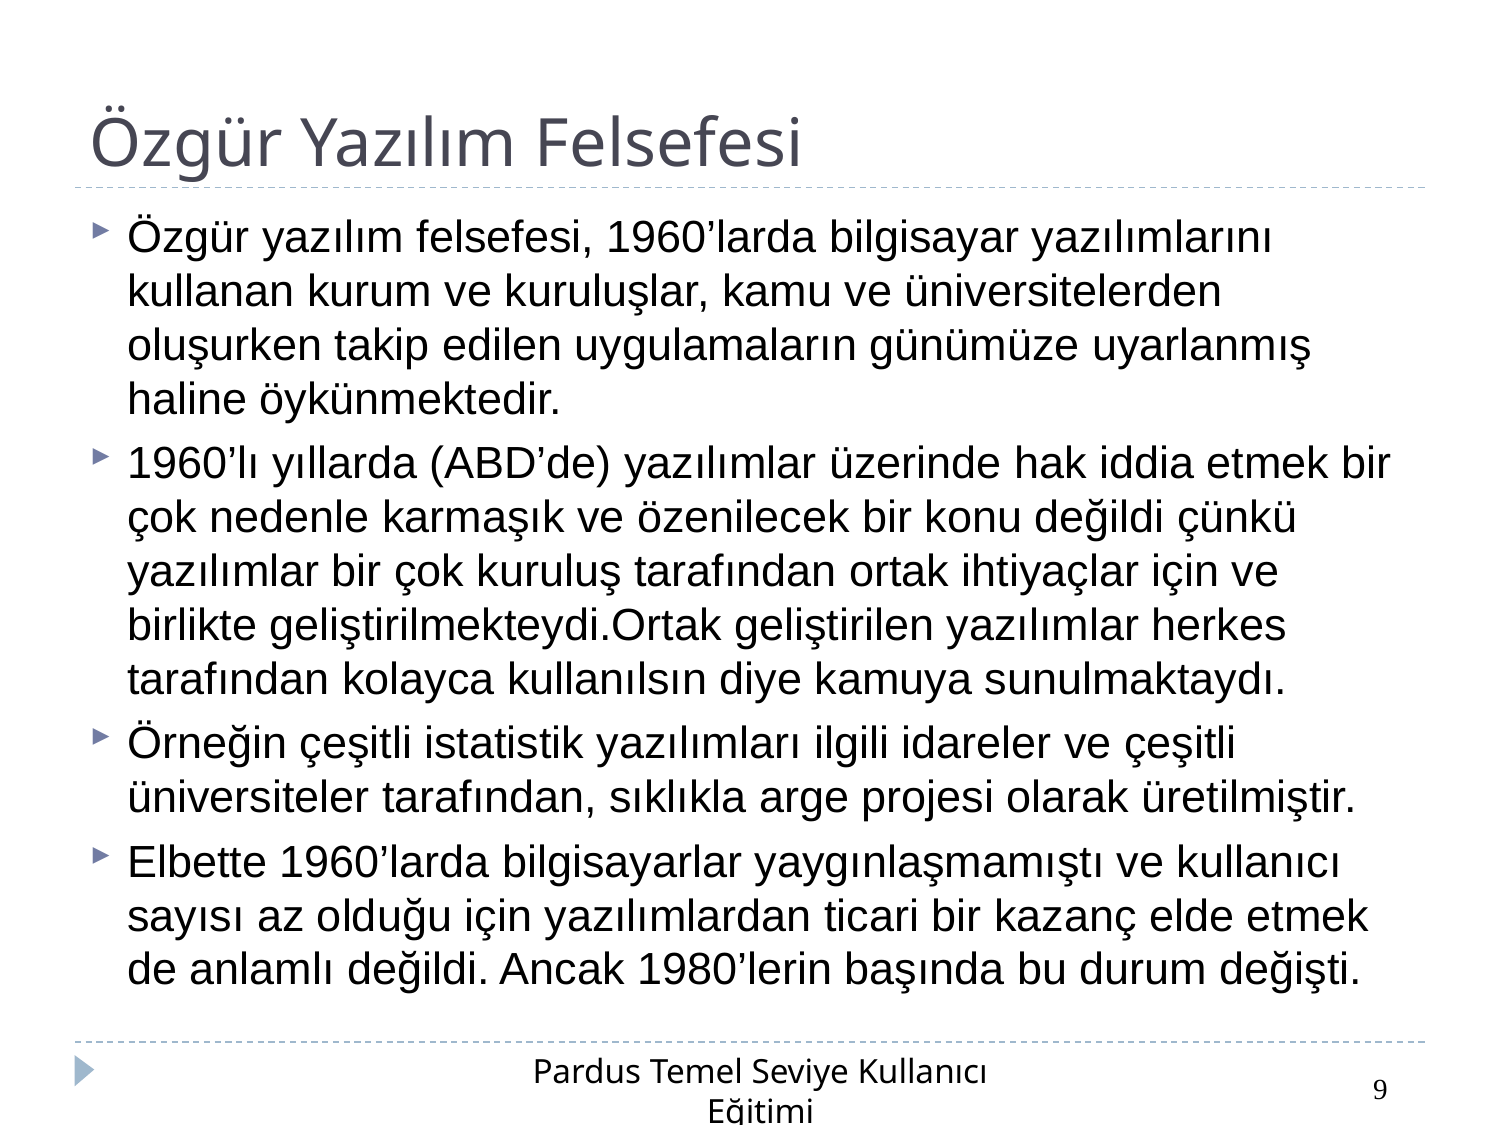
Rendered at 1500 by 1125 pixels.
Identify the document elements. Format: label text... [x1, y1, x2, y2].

title Özgür Yazılım Felsefesi [75, 24, 1425, 188]
list Özgür yazılım felsefesi, 1960’larda bilgisayar yazılımlarını kullanan kurum ve kuruluşlar, kamu ve üniversitelerden oluşurken takip edilen uygulamaların günümüze uyarlanmış haline öykünmektedir. 1960’lı yıllarda (ABD’de) yazılımlar üzerinde hak iddia etmek bir çok nedenle karmaşık ve özenilecek bir konu değildi çünkü yazılımlar bir çok kuruluş tarafından ortak ihtiyaçlar için ve birlikte geliştirilmekteydi.Ortak geliştirilen yazılımlar herkes tarafından kolayca kullanılsın diye kamuya sunulmaktaydı. Örneğin çeşitli istatistik yazılımları ilgili idareler ve çeşitli üniversiteler tarafından, sıklıkla arge projesi olarak üretilmiştir. Elbette 1960’larda bilgisayarlar yaygınlaşmamıştı ve kullanıcı sayısı az olduğu için yazılımlardan ticari bir kazanç elde etmek de anlamlı değildi. Ancak 1980’lerin başında bu durum değişti. [75, 200, 1425, 1010]
